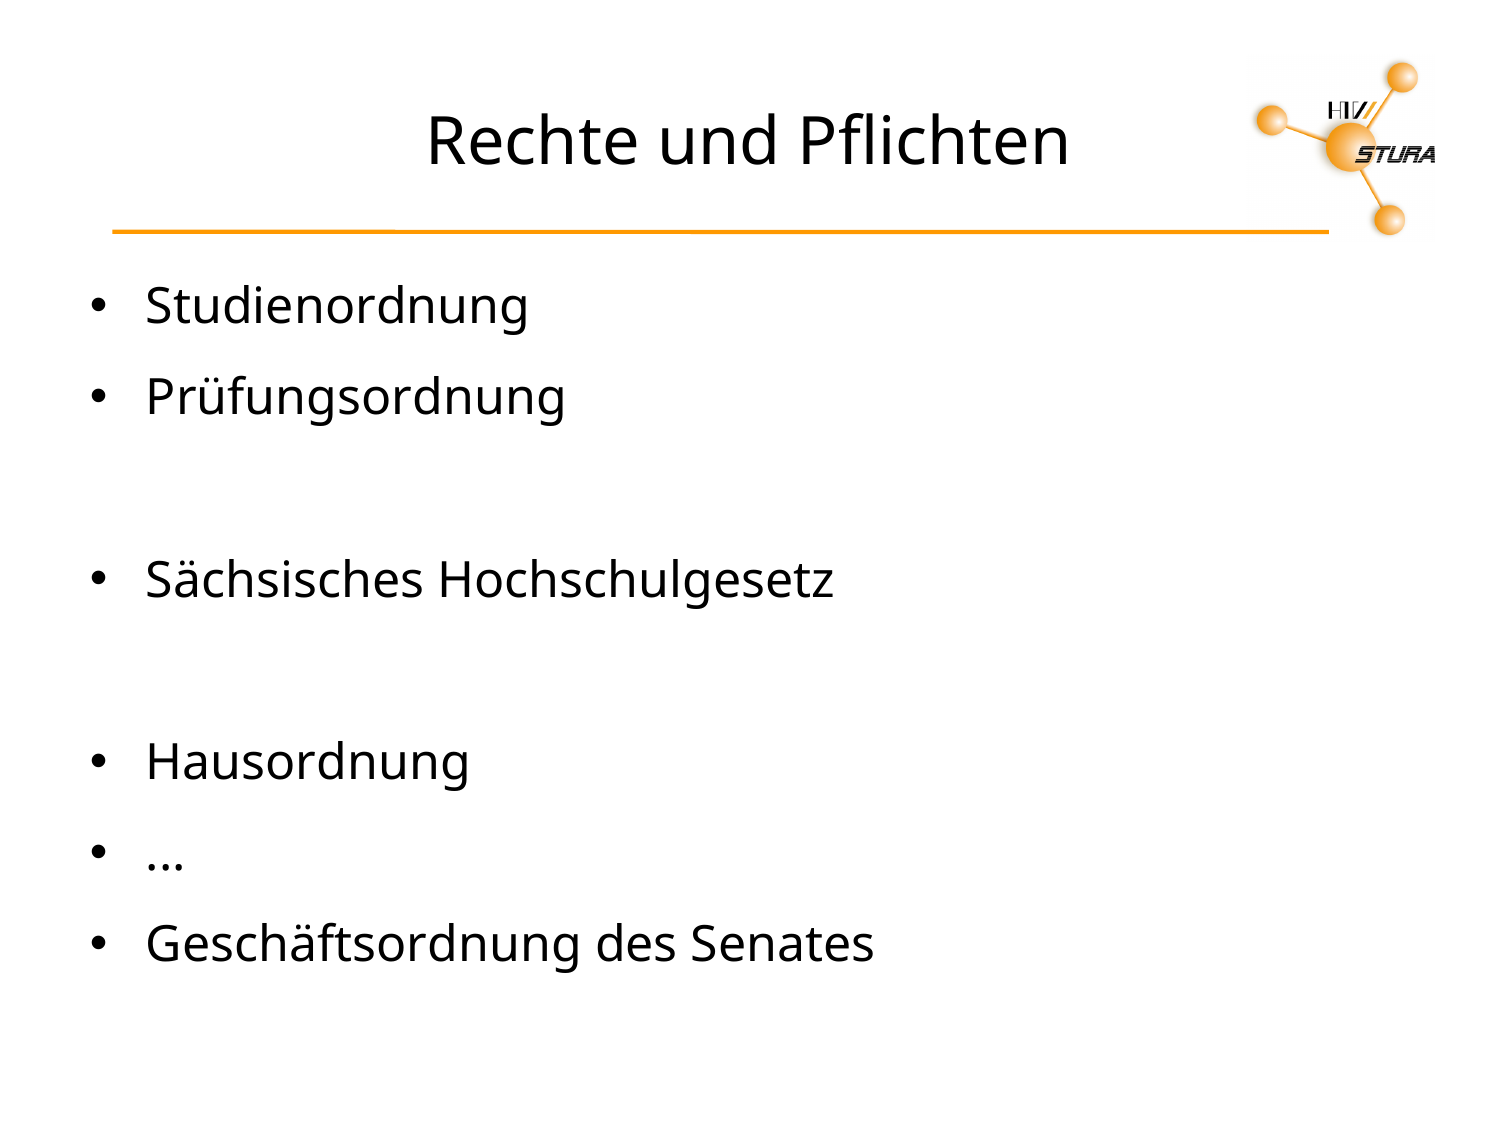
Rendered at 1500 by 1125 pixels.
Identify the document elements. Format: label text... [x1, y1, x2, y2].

list Studienordnung Prüfungsordnung Sächsisches Hochschulgesetz Hausordnung ... Geschäftsordnung des Senates [75, 262, 1426, 1063]
title Rechte und Pflichten [74, 45, 1424, 233]
picture [1246, 54, 1435, 242]
